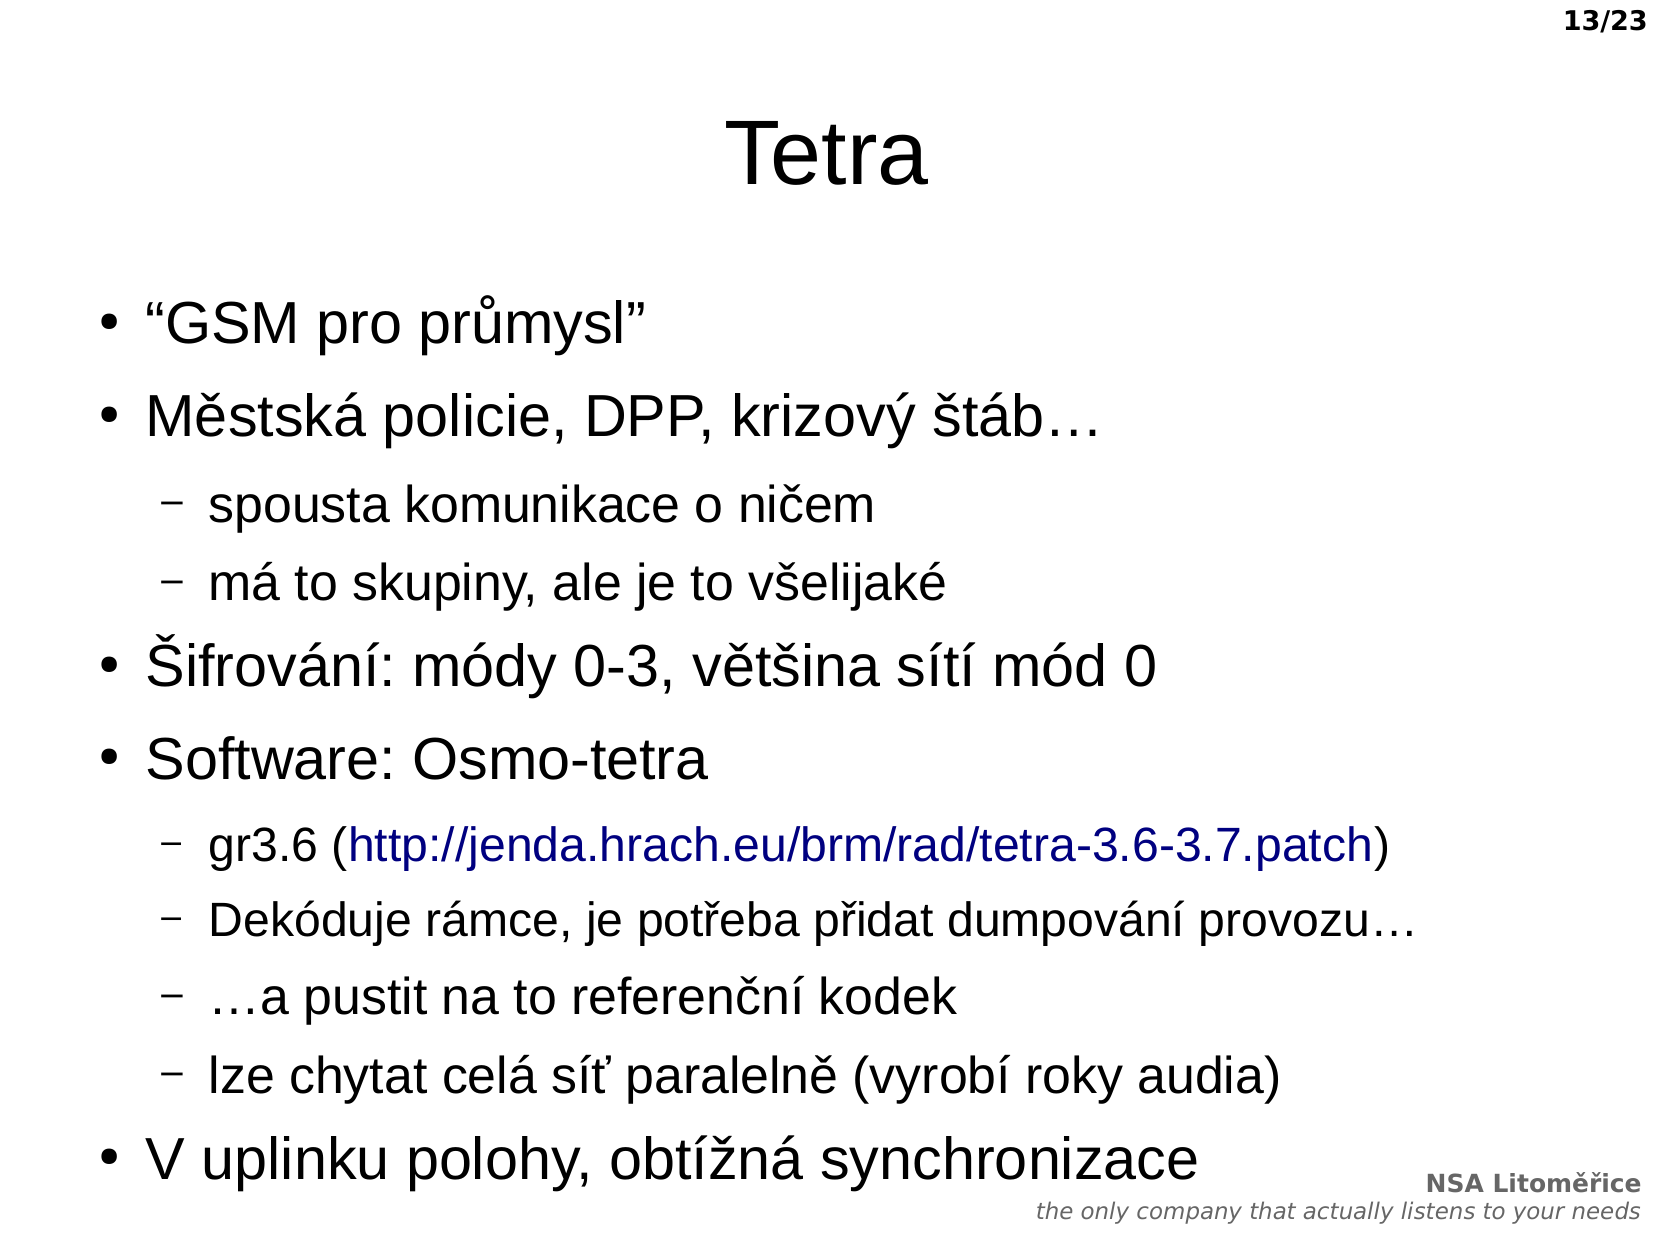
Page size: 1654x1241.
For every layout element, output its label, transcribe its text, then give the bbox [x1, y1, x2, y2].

title Tetra [82, 49, 1571, 257]
list “GSM pro průmysl” Městská policie, DPP, krizový štáb… spousta komunikace o ničem má to skupiny, ale je to všelijaké Šifrování: módy 0-3, většina sítí mód 0 Software: Osmo-tetra gr3.6 (http://jenda.hrach.eu/brm/rad/tetra-3.6-3.7.patch) Dekóduje rámce, je potřeba přidat dumpování provozu… …a pustit na to referenční kodek lze chytat celá síť paralelně (vyrobí roky audia) V uplinku polohy, obtížná synchronizace [82, 290, 1571, 1193]
